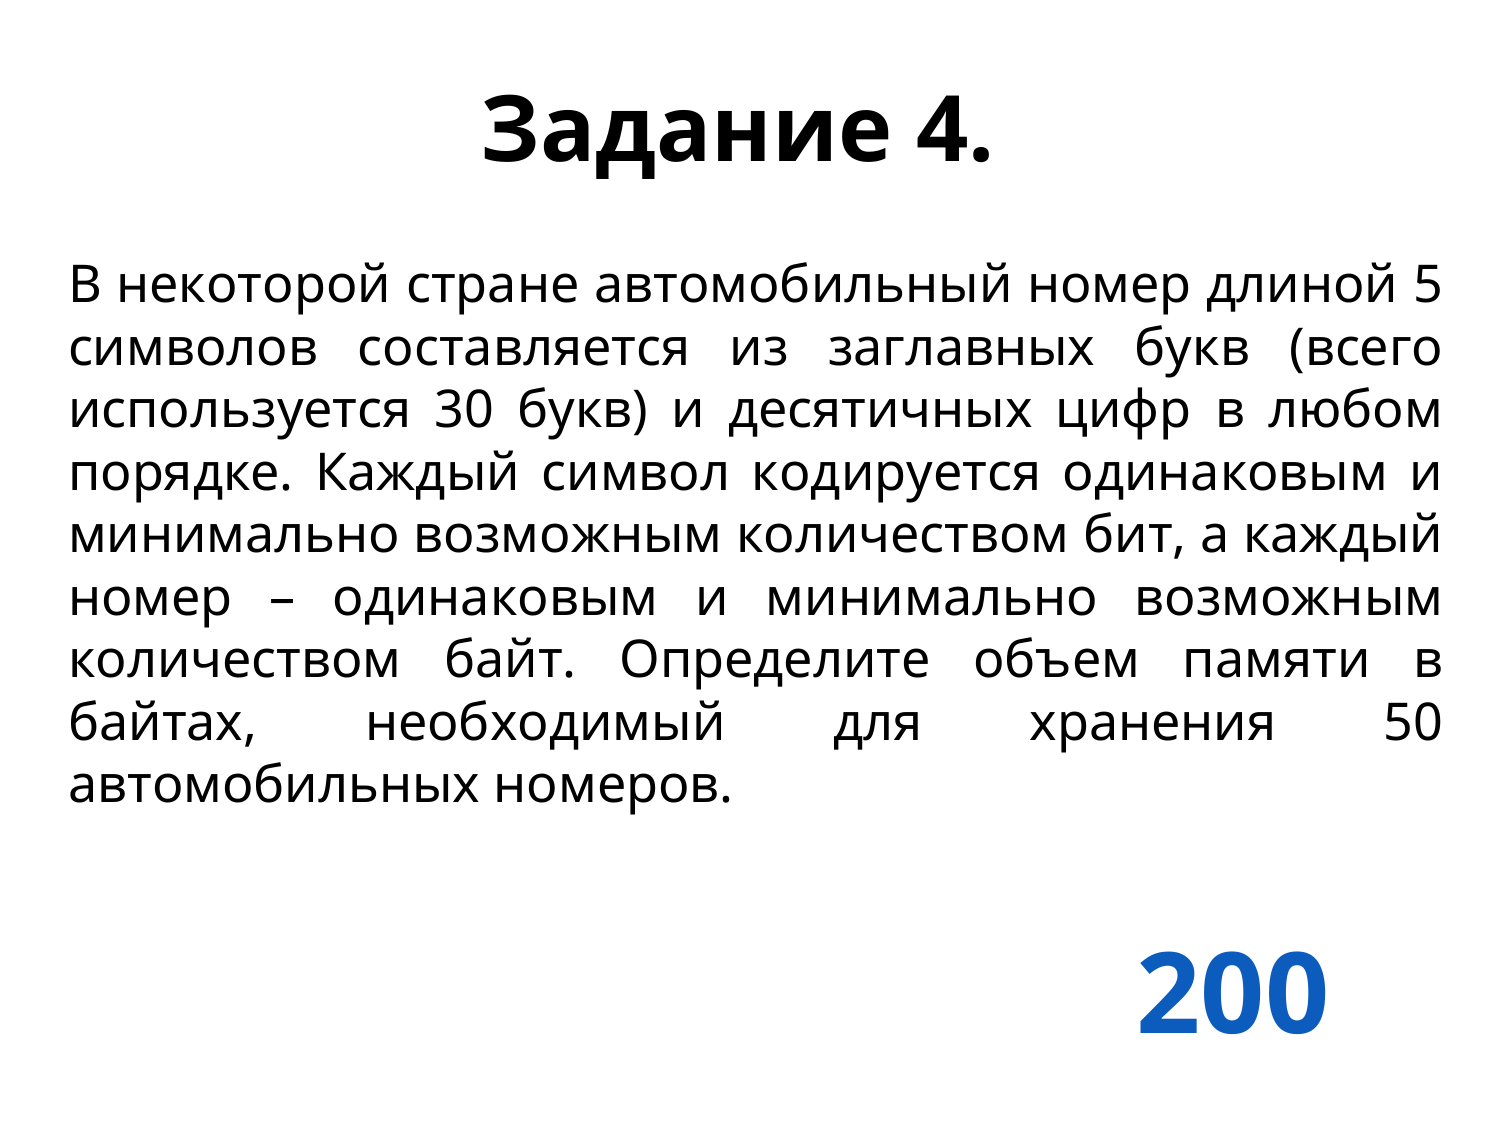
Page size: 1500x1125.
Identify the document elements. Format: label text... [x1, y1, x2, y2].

title Задание 4. [75, 62, 1426, 243]
text_box 200 [1122, 913, 1418, 1063]
list В некоторой стране автомобильный номер длиной 5 символов составляется из заглавных букв (всего используется 30 букв) и десятичных цифр в любом порядке. Каждый символ кодируется одинаковым и минимально возможным количеством бит, а каждый номер – одинаковым и минимально возможным количеством байт. Определите объем памяти в байтах, необходимый для хранения 50 автомобильных номеров. [53, 243, 1459, 1083]
